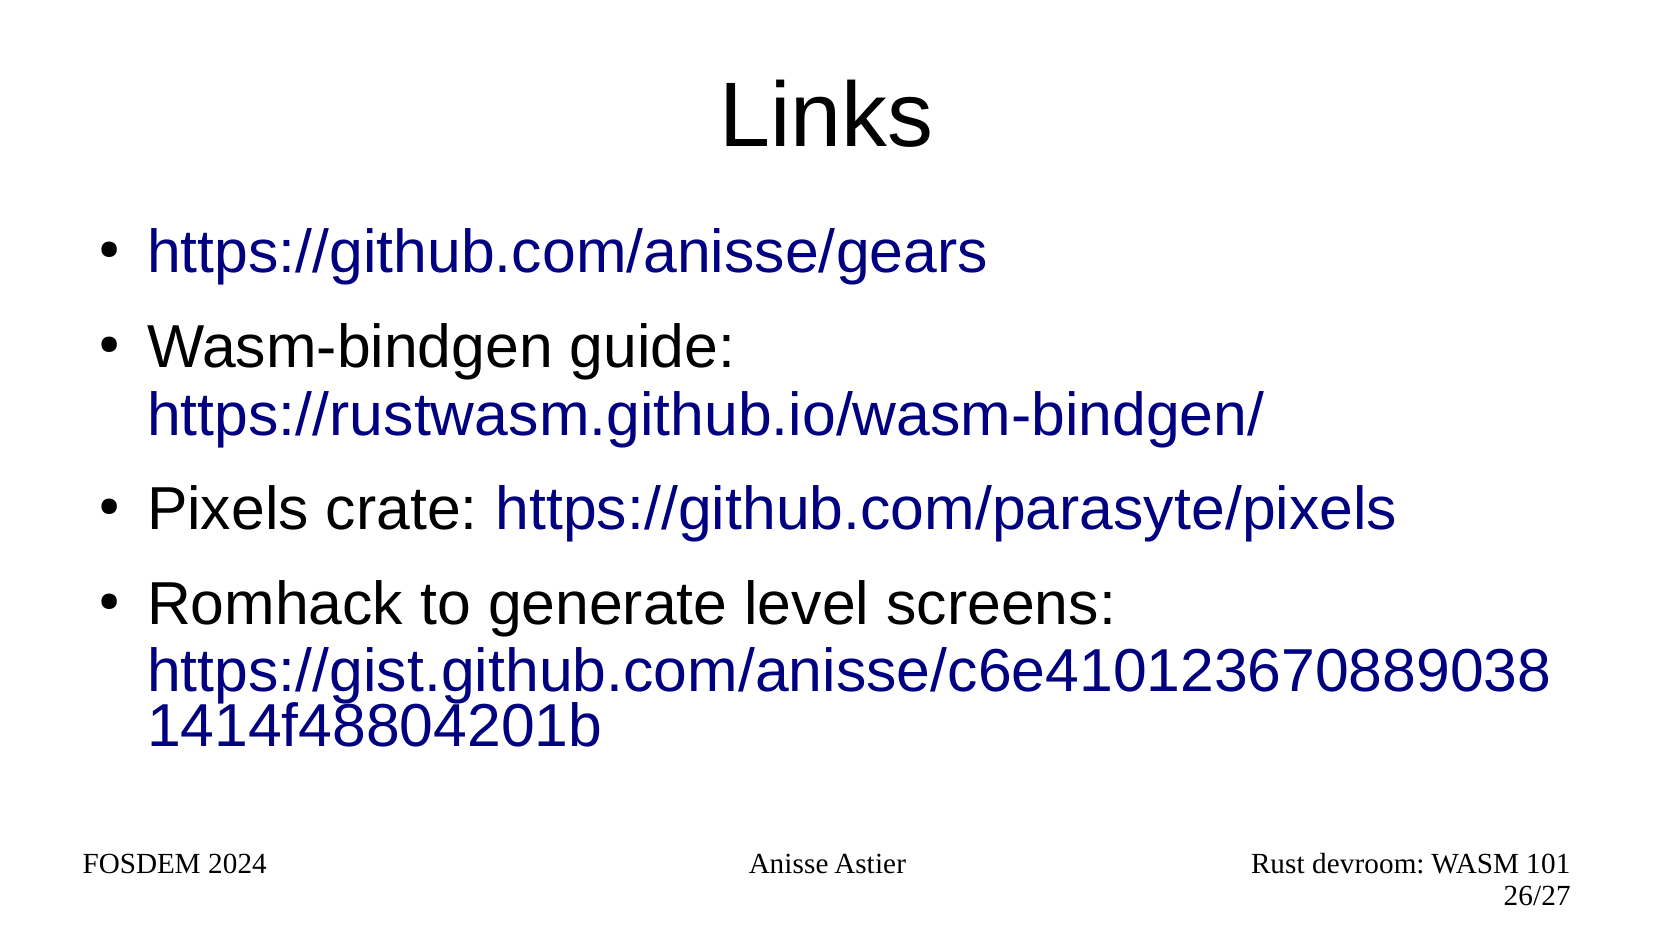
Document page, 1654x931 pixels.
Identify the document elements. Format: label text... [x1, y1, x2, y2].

list https://github.com/anisse/gears Wasm-bindgen guide: https://rustwasm.github.io/wasm-bindgen/ Pixels crate: https://github.com/parasyte/pixels Romhack to generate level screens: https://gist.github.com/anisse/c6e4101236708890381414f48804201b [82, 217, 1571, 709]
title Links [82, 37, 1571, 193]
